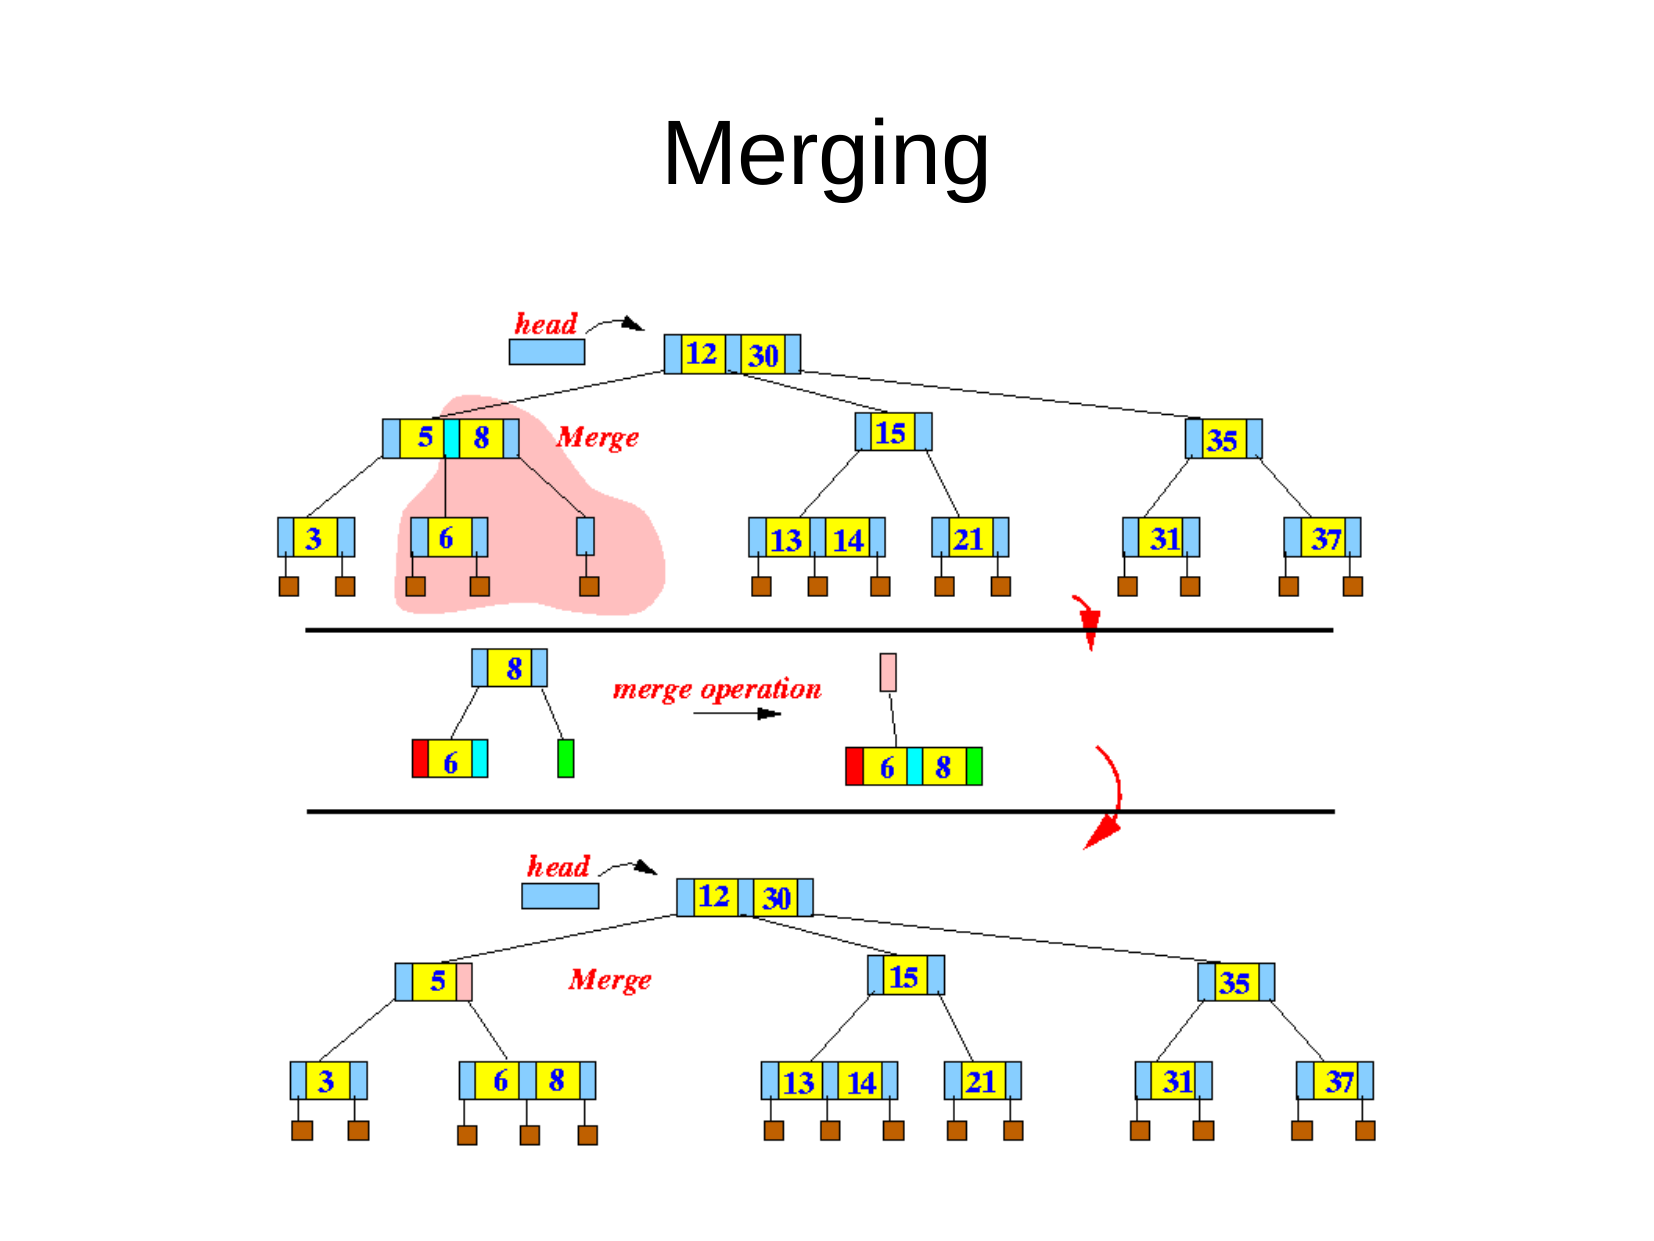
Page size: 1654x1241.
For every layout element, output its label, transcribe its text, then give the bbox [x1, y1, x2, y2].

title Merging [82, 49, 1571, 257]
picture [218, 292, 1426, 1163]
